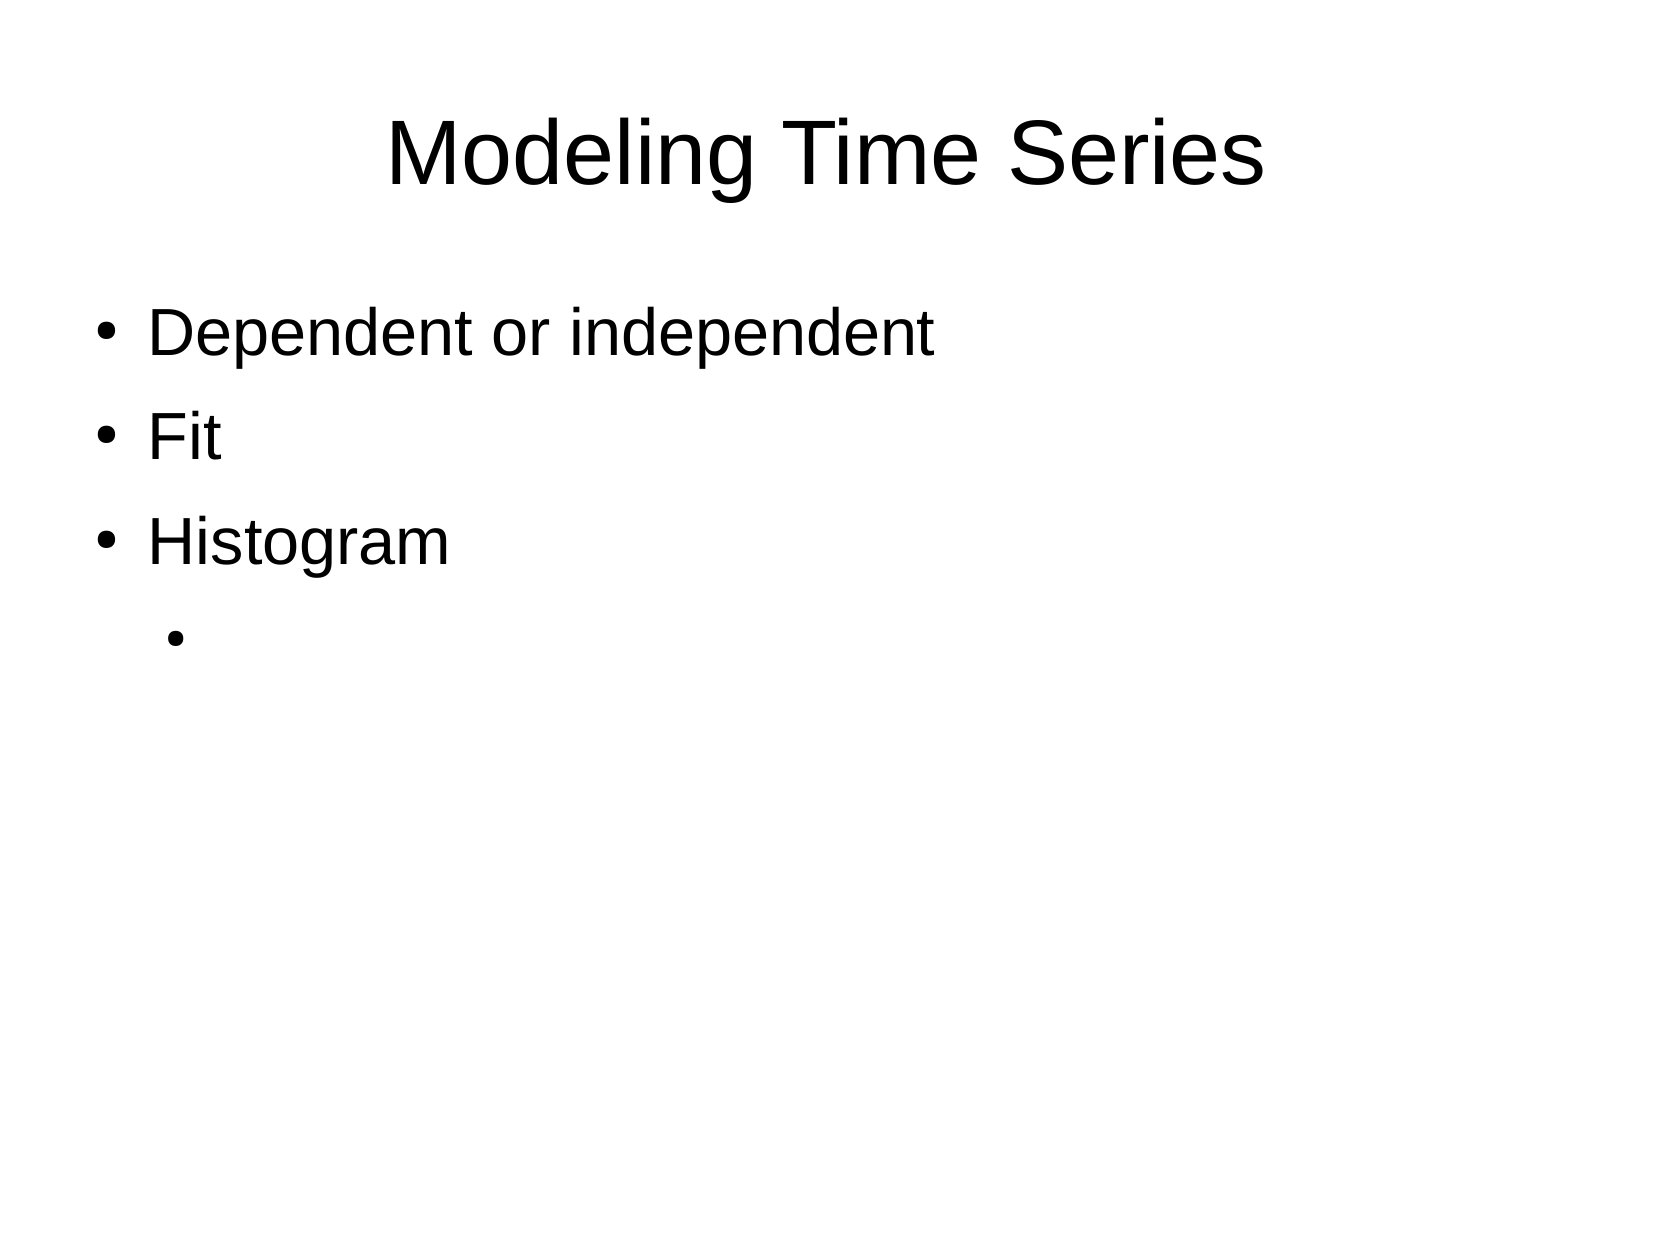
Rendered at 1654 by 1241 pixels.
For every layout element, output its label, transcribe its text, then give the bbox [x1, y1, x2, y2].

list Dependent or independent Fit Histogram [76, 295, 1565, 1114]
title Modeling Time Series [82, 49, 1571, 257]
